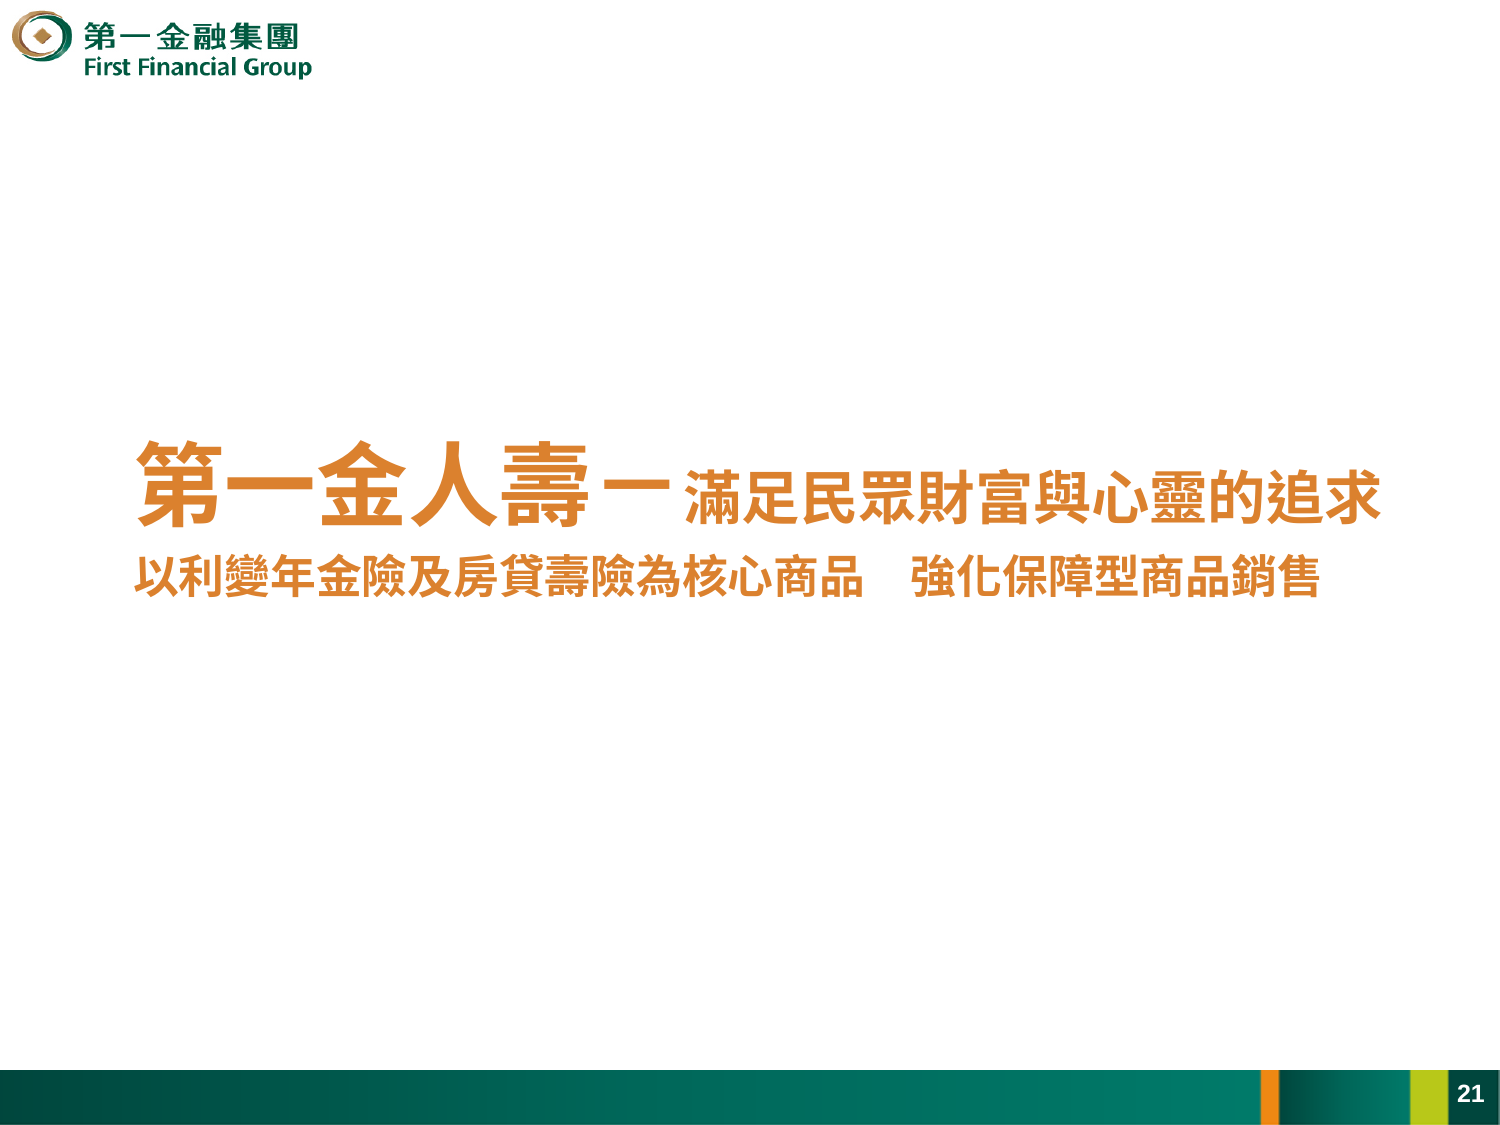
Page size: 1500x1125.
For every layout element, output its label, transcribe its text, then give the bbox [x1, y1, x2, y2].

picture [11, 8, 313, 80]
slide_number <編號> [1149, 1070, 1500, 1125]
picture [0, 1070, 1149, 1125]
list 第一金人壽－滿足民眾財富與心靈的追求 以利變年金險及房貸壽險為核心商品 強化保障型商品銷售 [118, 420, 1412, 657]
